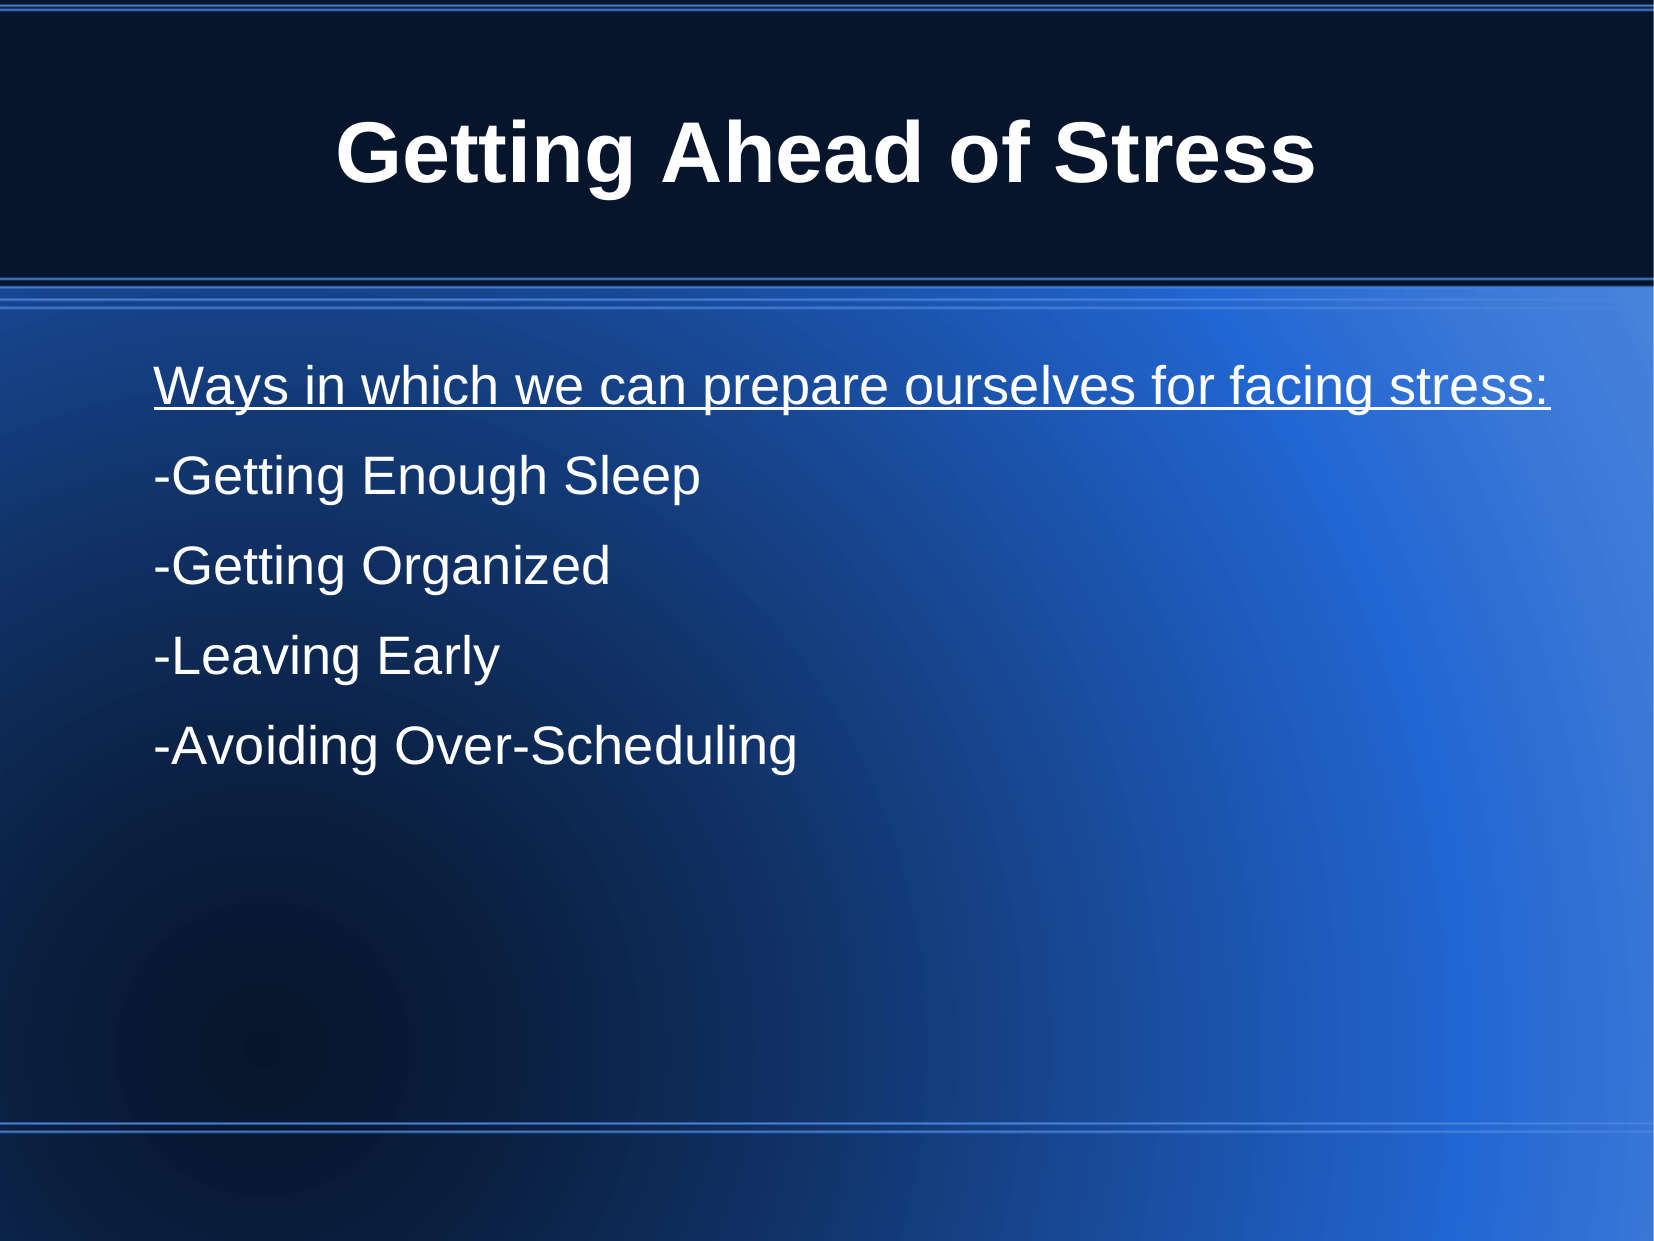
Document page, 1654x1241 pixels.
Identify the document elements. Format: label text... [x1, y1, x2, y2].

title Getting Ahead of Stress [82, 49, 1571, 257]
picture [0, 0, 1654, 1241]
list Ways in which we can prepare ourselves for facing stress: -Getting Enough Sleep -Getting Organized -Leaving Early -Avoiding Over-Scheduling [82, 355, 1571, 1058]
